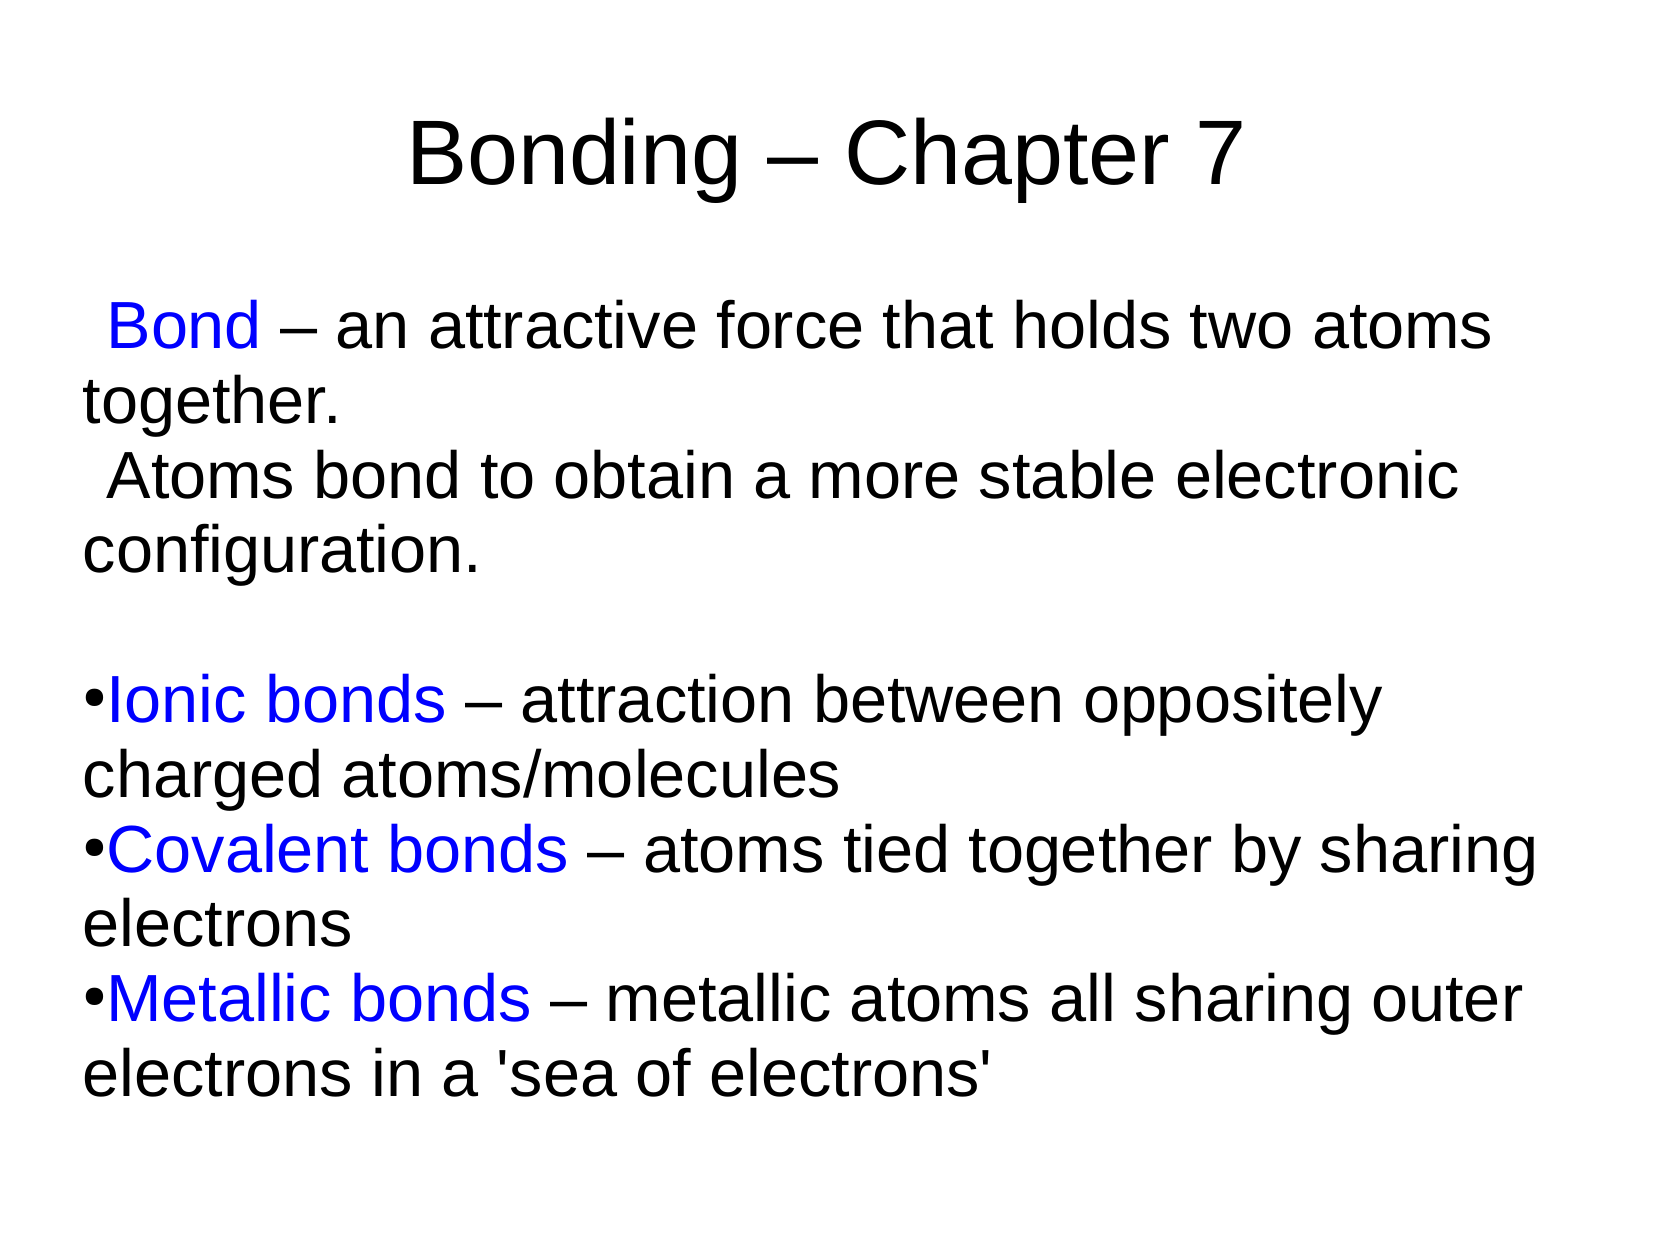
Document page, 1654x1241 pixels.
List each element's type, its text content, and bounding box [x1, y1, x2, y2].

subtitle Bond – an attractive force that holds two atoms together. Atoms bond to obtain a more stable electronic configuration. Ionic bonds – attraction between oppositely charged atoms/molecules Covalent bonds – atoms tied together by sharing electrons Metallic bonds – metallic atoms all sharing outer electrons in a 'sea of electrons' [82, 288, 1571, 1111]
title Bonding – Chapter 7 [82, 49, 1571, 257]
